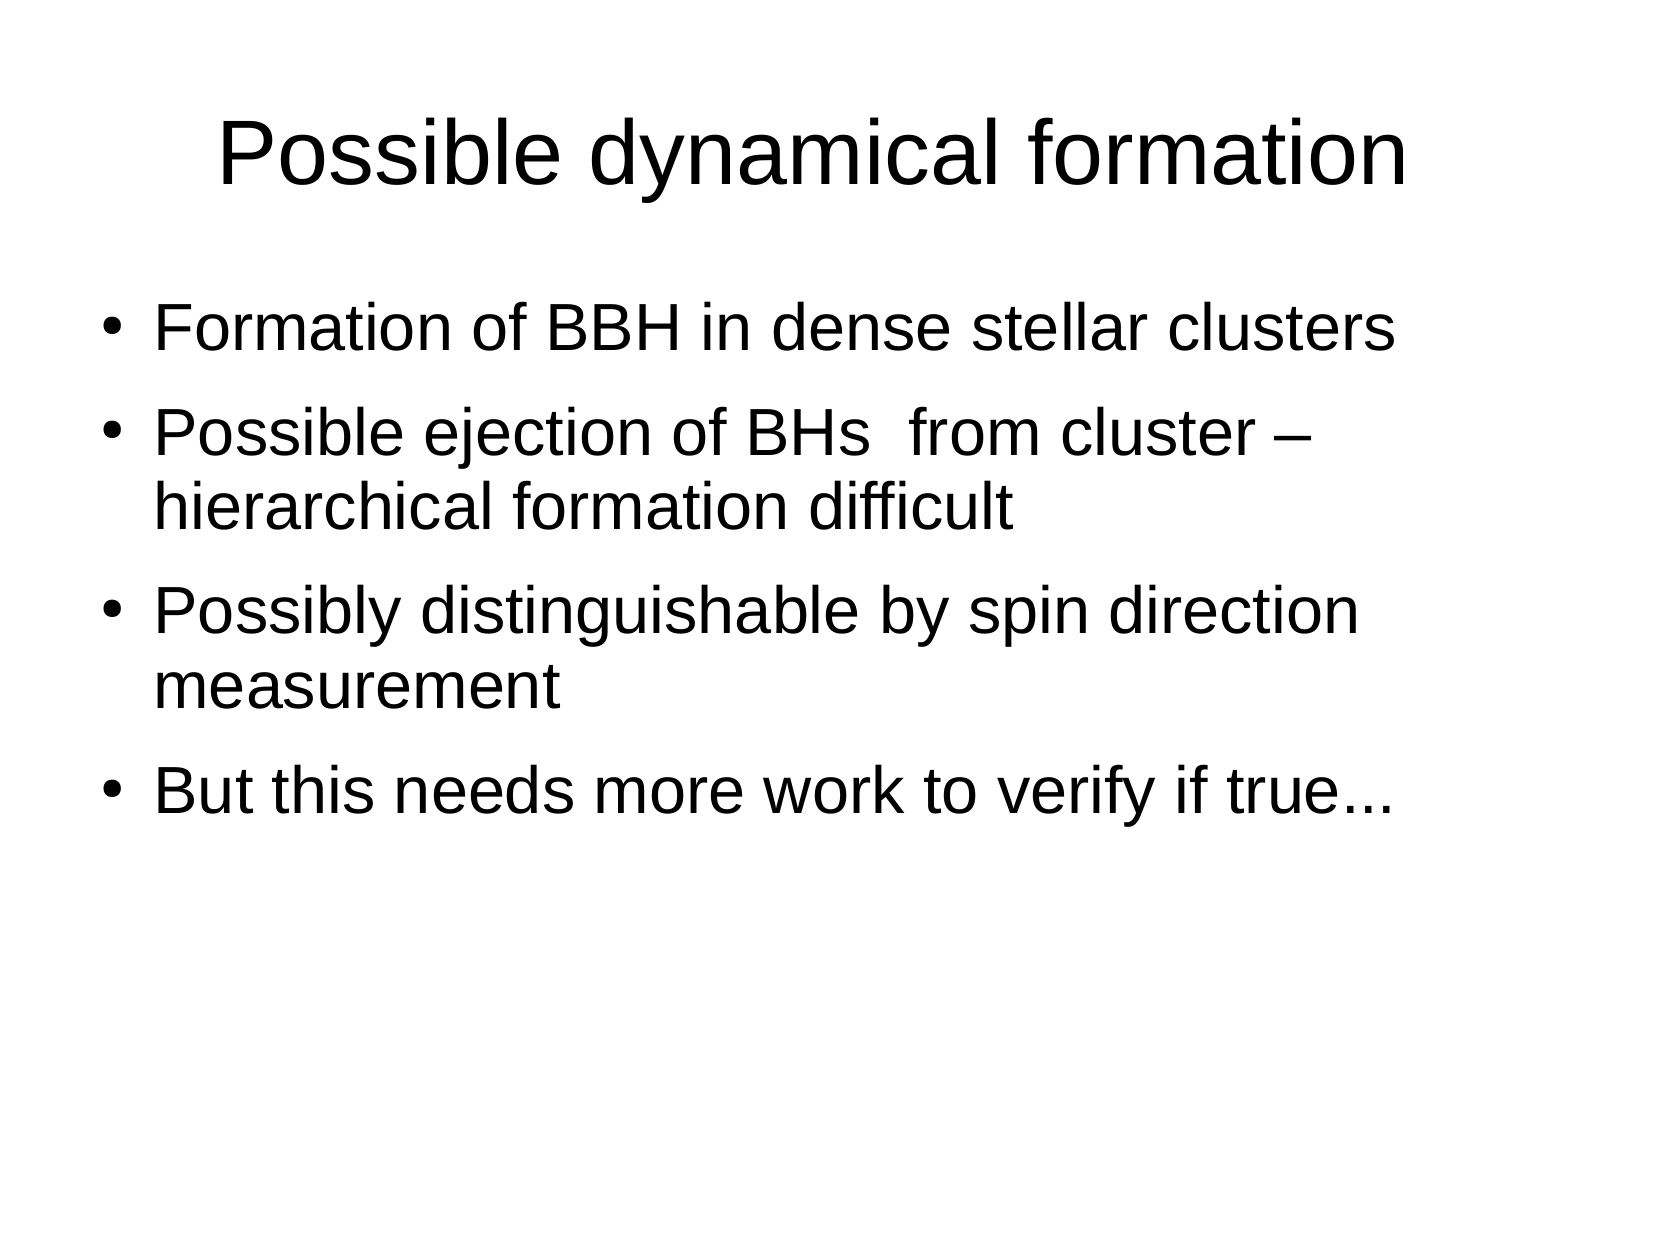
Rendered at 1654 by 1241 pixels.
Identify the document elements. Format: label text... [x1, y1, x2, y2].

list Formation of BBH in dense stellar clusters Possible ejection of BHs from cluster – hierarchical formation difficult Possibly distinguishable by spin direction measurement But this needs more work to verify if true... [82, 290, 1571, 1010]
title Possible dynamical formation [82, 49, 1571, 257]
